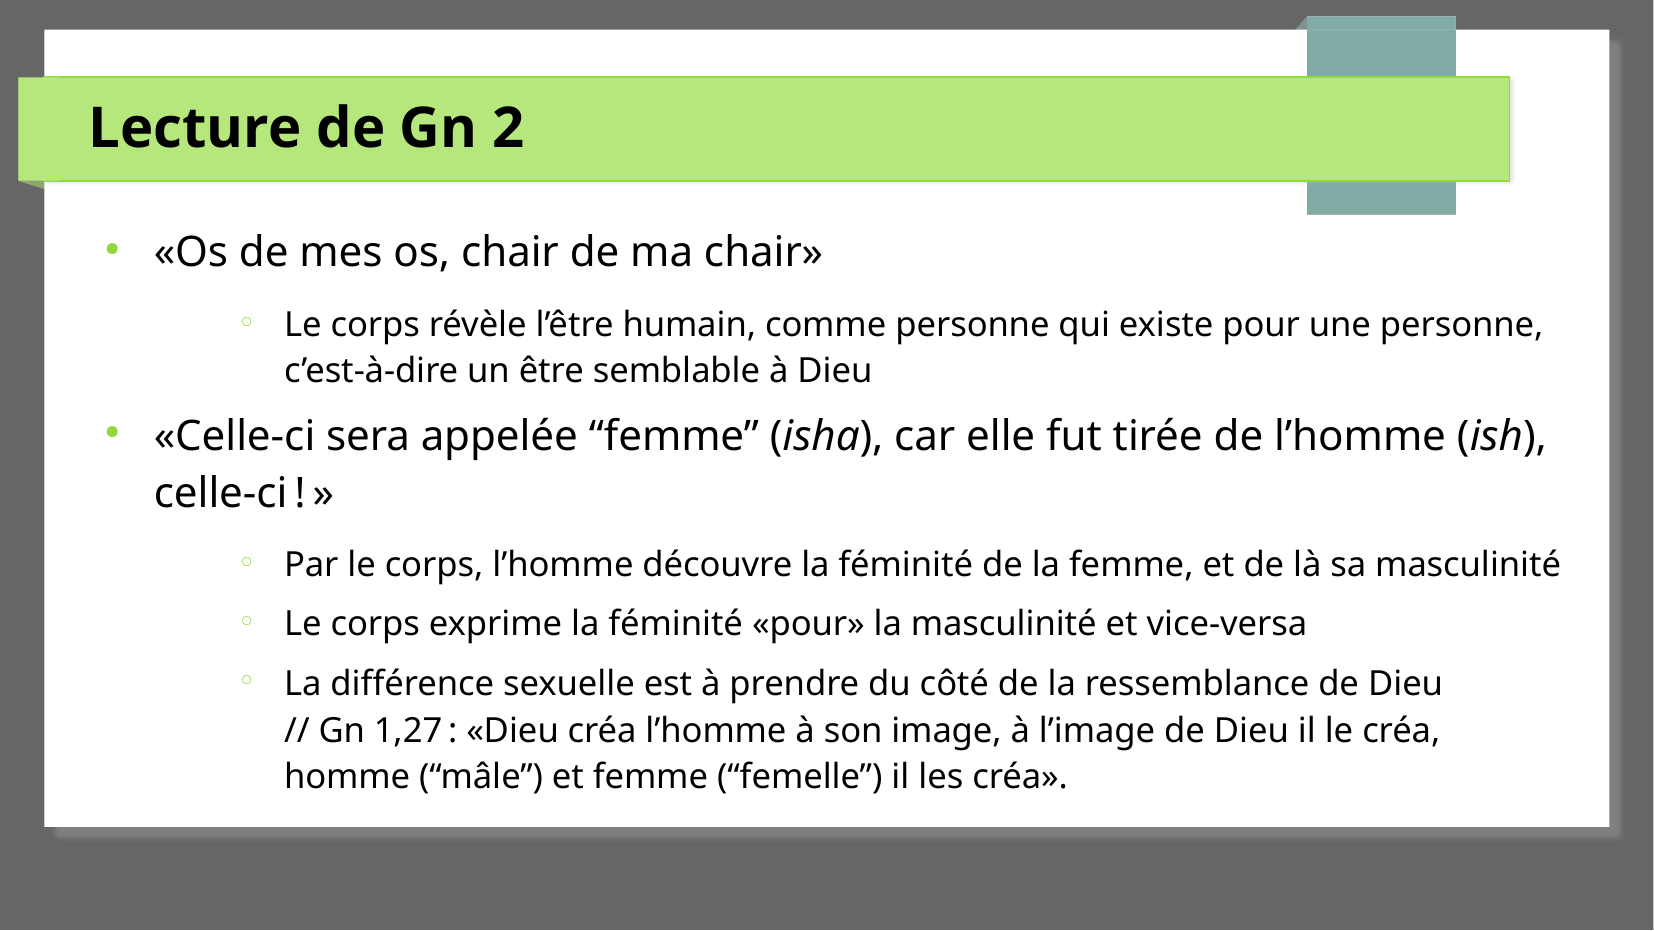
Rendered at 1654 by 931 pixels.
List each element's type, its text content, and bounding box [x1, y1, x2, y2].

list «Os de mes os, chair de ma chair» Le corps révèle l’être humain, comme personne qui existe pour une personne, c’est-à-dire un être semblable à Dieu «Celle-ci sera appelée “femme” (isha), car elle fut tirée de l’homme (ish), celle-ci ! » Par le corps, l’homme découvre la féminité de la femme, et de là sa masculinité Le corps exprime la féminité «pour» la masculinité et vice-versa La différence sexuelle est à prendre du côté de la ressemblance de Dieu // Gn 1,27 : «Dieu créa l’homme à son image, à l’image de Dieu il le créa, homme (“mâle”) et femme (“femelle”) il les créa». [88, 221, 1565, 813]
title Lecture de Gn 2 [88, 73, 1506, 178]
